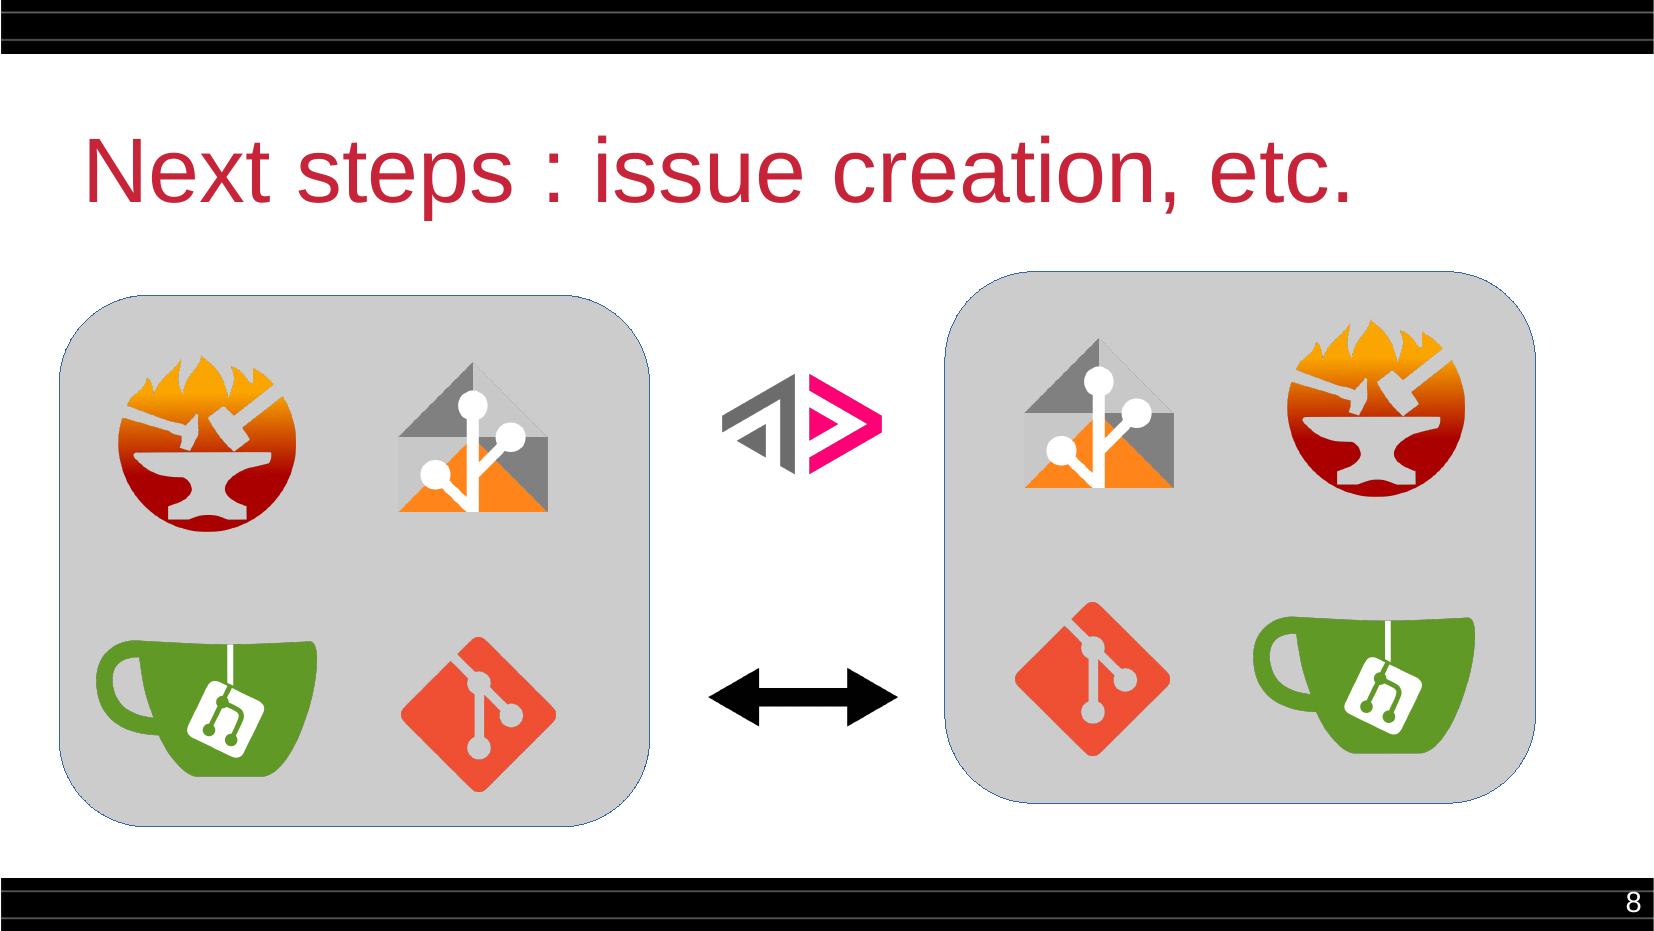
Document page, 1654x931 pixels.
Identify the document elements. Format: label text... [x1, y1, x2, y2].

picture [706, 328, 898, 520]
title Next steps : issue creation, etc. [82, 92, 1571, 249]
picture [1287, 318, 1465, 497]
picture [1, 0, 1654, 54]
picture [1, 878, 1654, 931]
picture [708, 602, 898, 792]
text_box [944, 271, 1536, 804]
picture [992, 306, 1205, 520]
picture [401, 637, 556, 792]
picture [1015, 602, 1170, 756]
text_box [59, 295, 650, 827]
picture [366, 330, 579, 544]
picture [94, 590, 319, 815]
picture [1251, 566, 1477, 792]
picture [118, 354, 296, 532]
